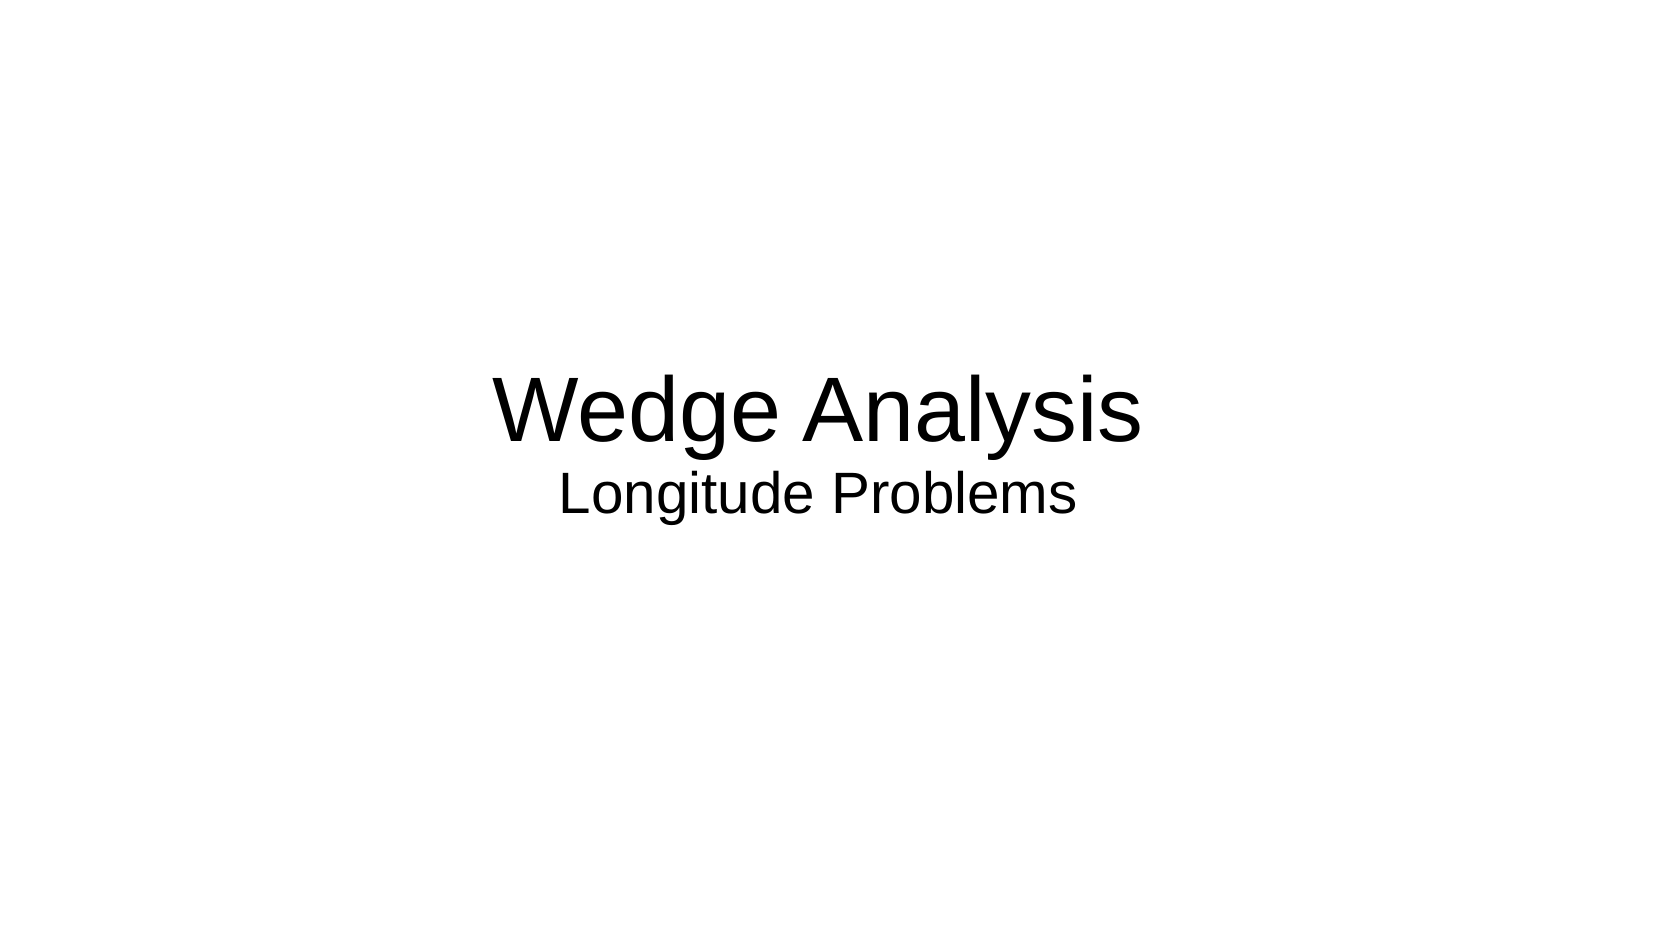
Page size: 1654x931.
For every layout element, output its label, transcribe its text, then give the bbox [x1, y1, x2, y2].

title Wedge Analysis Longitude Problems [74, 358, 1563, 526]
